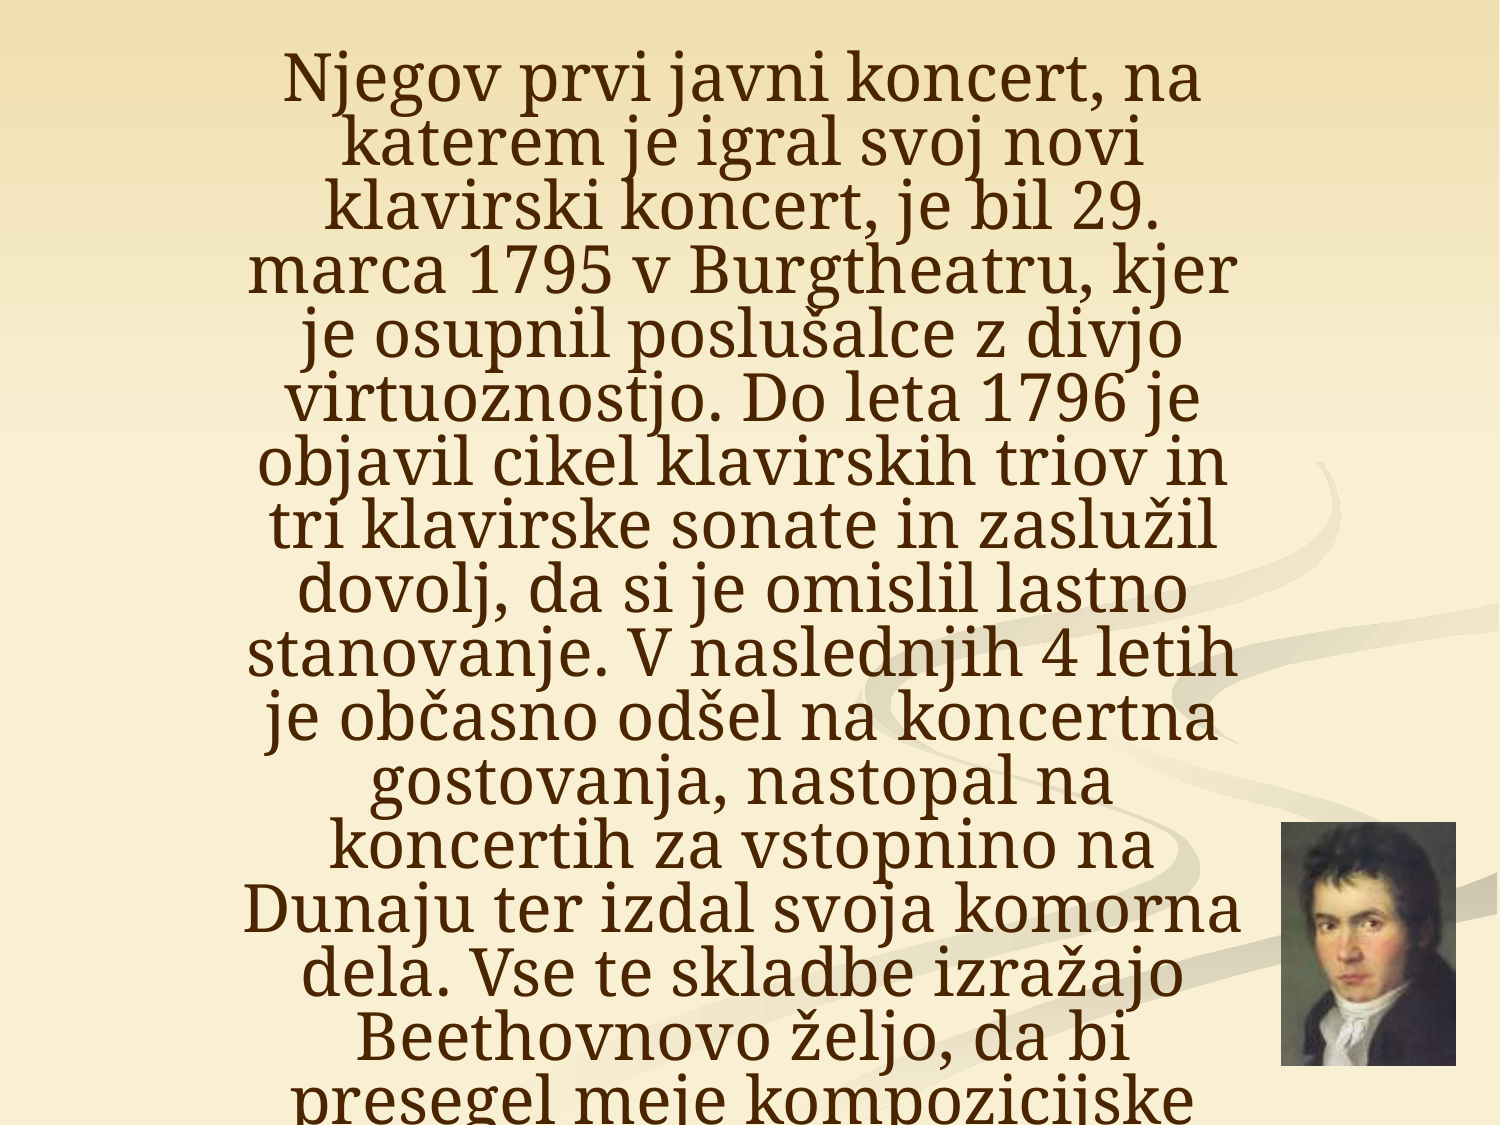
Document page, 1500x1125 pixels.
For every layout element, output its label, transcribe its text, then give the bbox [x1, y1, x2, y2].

subtitle Njegov prvi javni koncert, na katerem je igral svoj novi klavirski koncert, je bil 29. marca 1795 v Burgtheatru, kjer je osupnil poslušalce z divjo virtuoznostjo. Do leta 1796 je objavil cikel klavirskih triov in tri klavirske sonate in zaslužil dovolj, da si je omislil lastno stanovanje. V naslednjih 4 letih je občasno odšel na koncertna gostovanja, nastopal na koncertih za vstopnino na Dunaju ter izdal svoja komorna dela. Vse te skladbe izražajo Beethovnovo željo, da bi presegel meje kompozicijske tehnike, razširil sonatno obliko ter svoja dela prežel z dotlej neznano dramatičnostjo in strastnostjo. [218, 42, 1269, 331]
picture [1281, 822, 1456, 1066]
